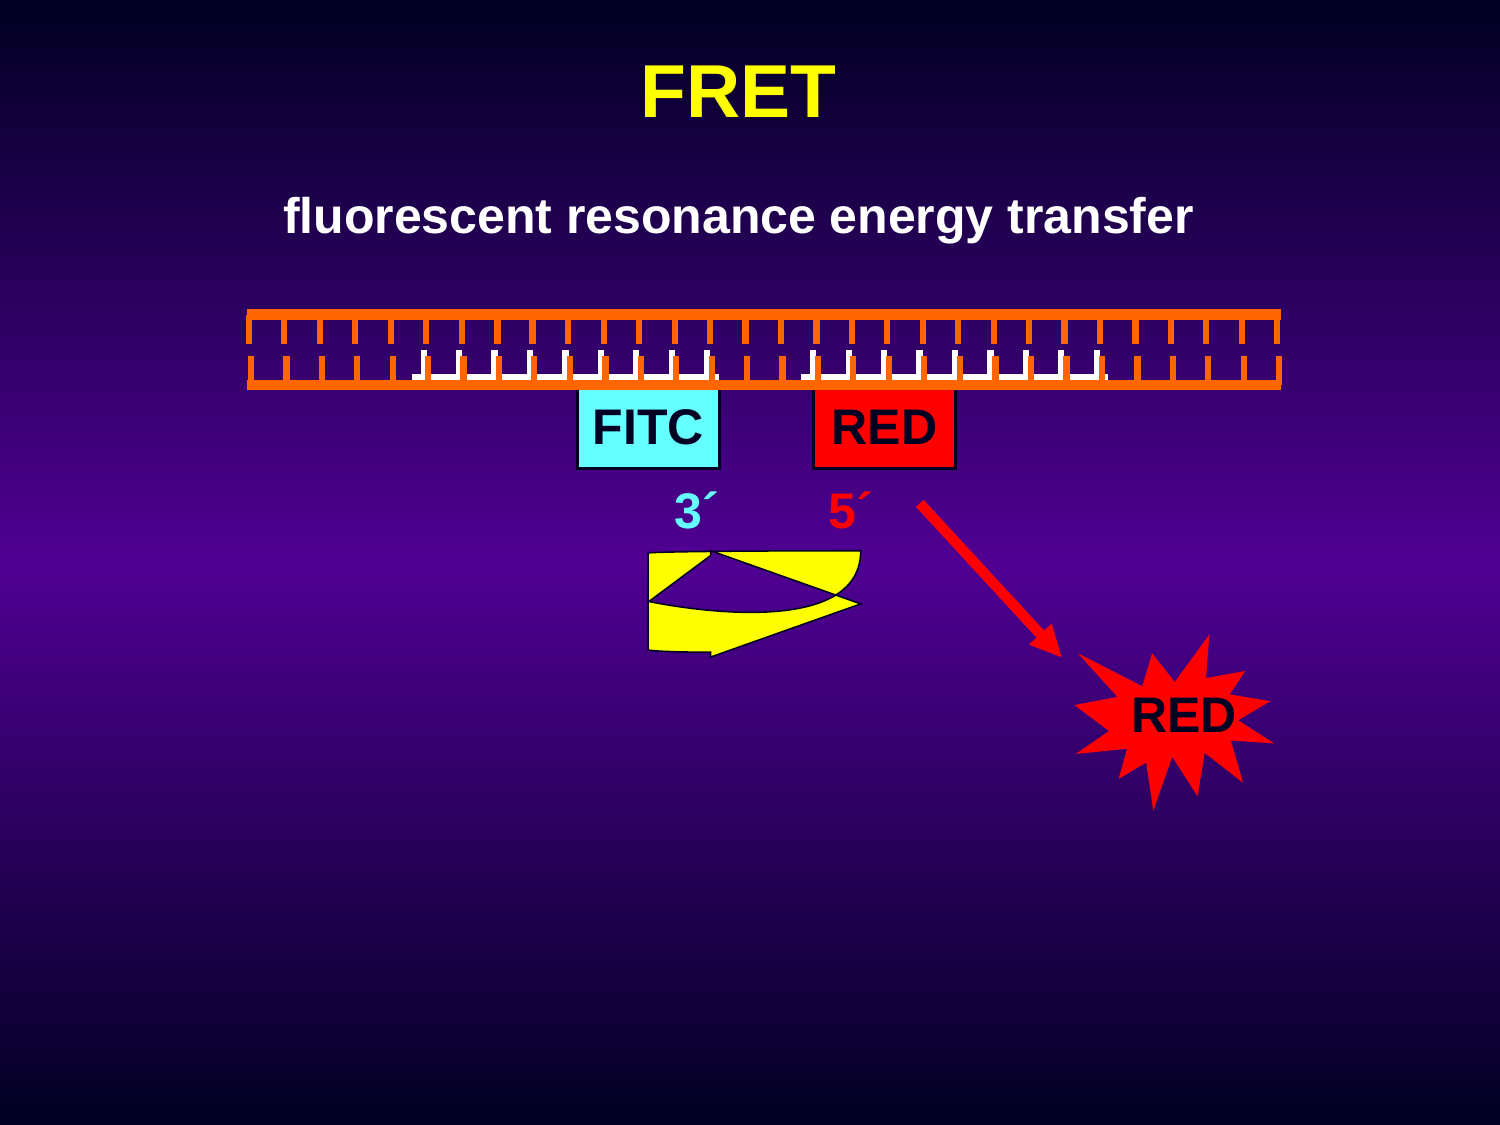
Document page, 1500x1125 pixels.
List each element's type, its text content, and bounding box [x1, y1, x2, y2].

text_box [648, 550, 861, 658]
text_box RED [1074, 634, 1275, 811]
text_box RED [813, 390, 956, 469]
text_box FITC [577, 390, 720, 469]
text_box fluorescent resonance energy transfer [64, 177, 1413, 256]
title FRET [64, 35, 1413, 149]
text_box 3´ [659, 475, 743, 547]
text_box 5´ [813, 475, 897, 547]
